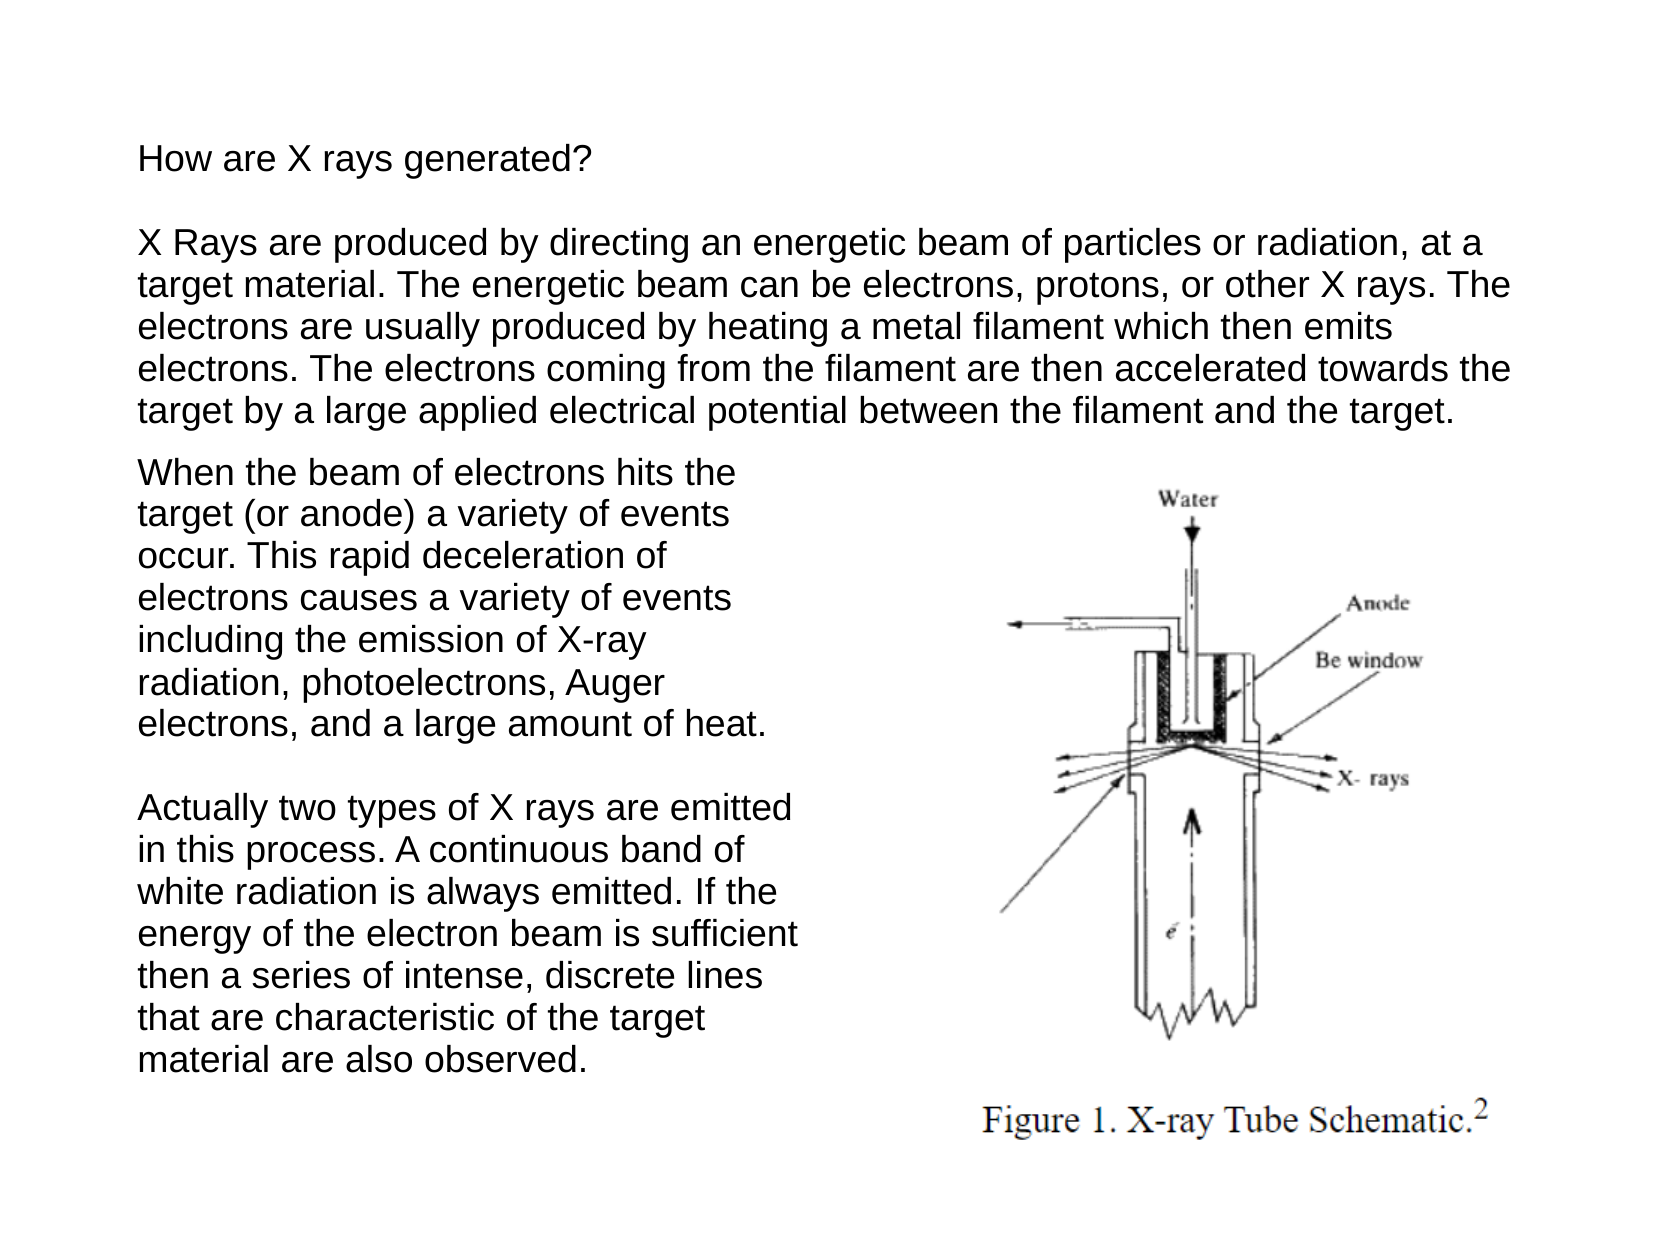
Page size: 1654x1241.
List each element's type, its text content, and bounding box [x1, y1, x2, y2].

text_box When the beam of electrons hits the target (or anode) a variety of events occur. This rapid deceleration of electrons causes a variety of events including the emission of X-ray radiation, photoelectrons, Auger electrons, and a large amount of heat. Actually two types of X rays are emitted in this process. A continuous band of white radiation is always emitted. If the energy of the electron beam is sufficient then a series of intense, discrete lines that are characteristic of the target material are also observed. [122, 401, 820, 1089]
picture [980, 462, 1512, 1158]
text_box How are X rays generated? X Rays are produced by directing an energetic beam of particles or radiation, at a target material. The energetic beam can be electrons, protons, or other X rays. The electrons are usually produced by heating a metal filament which then emits electrons. The electrons coming from the filament are then accelerated towards the target by a large applied electrical potential between the filament and the target. [122, 129, 1560, 523]
